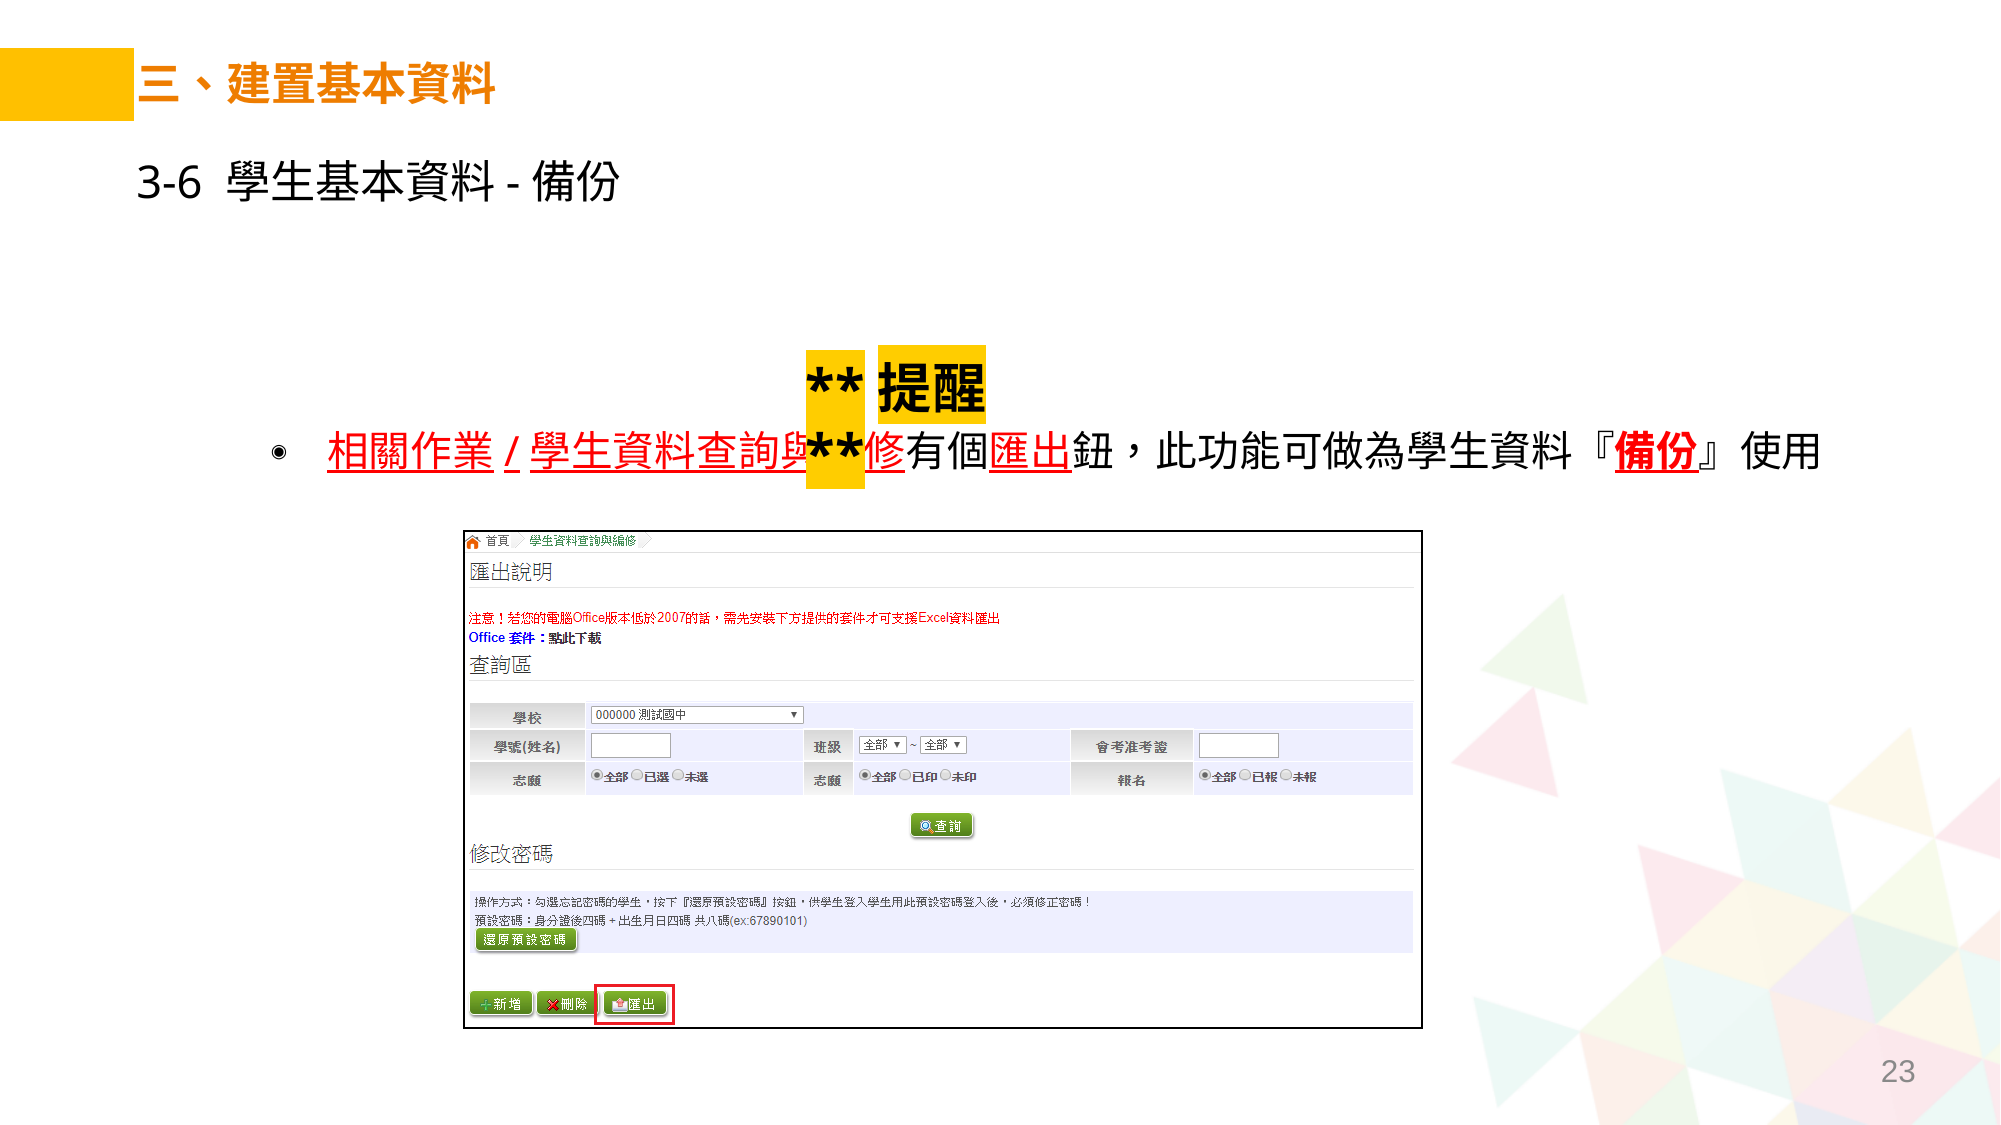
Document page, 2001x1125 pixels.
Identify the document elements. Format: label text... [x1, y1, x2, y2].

list 相關作業/學生資料查詢與編修有個匯出鈕，此功能可做為學生資料『備份』使用 [218, 415, 1855, 517]
text_box 23 [1868, 1038, 1989, 1125]
text_box [0, 48, 134, 121]
text_box **提醒** [793, 341, 1066, 400]
text_box 3-6 學生基本資料-備份 [121, 145, 772, 224]
picture [464, 531, 1422, 1028]
text_box 三、建置基本資料 [121, 48, 583, 118]
